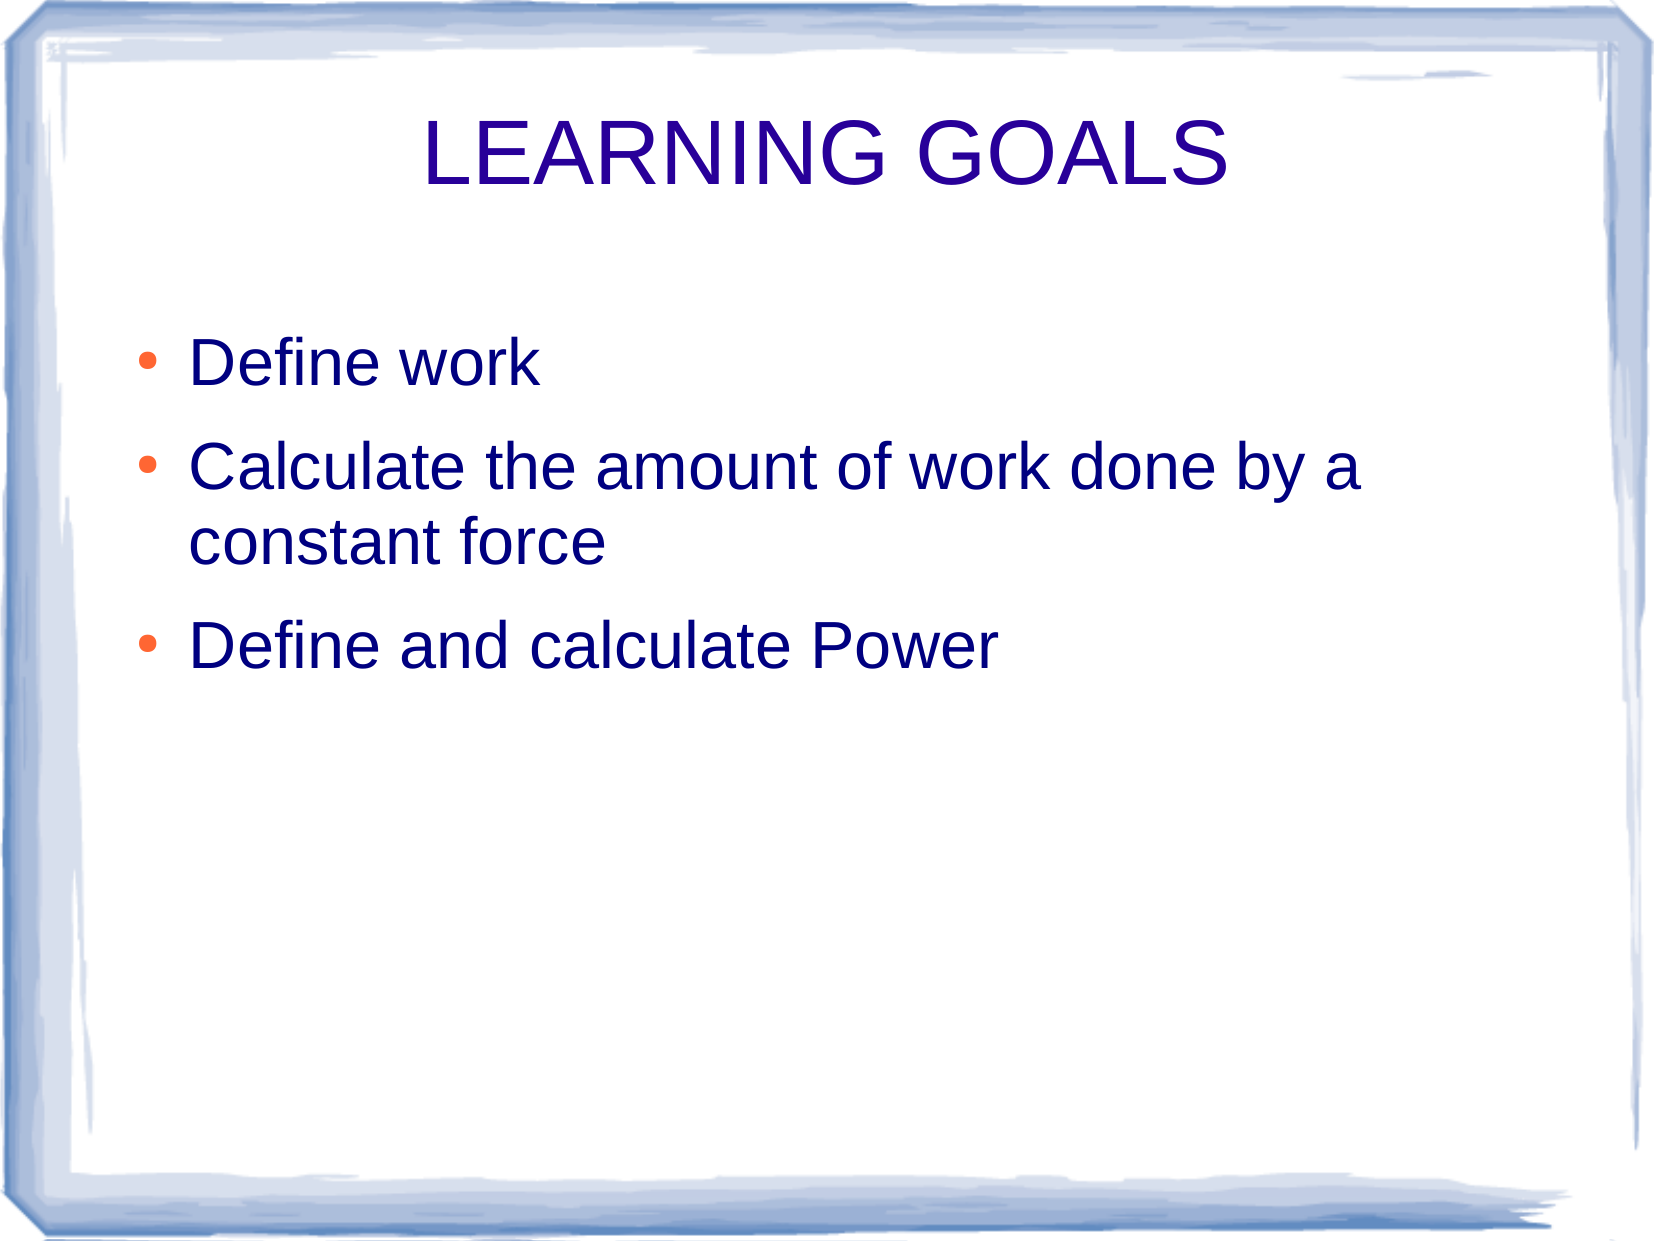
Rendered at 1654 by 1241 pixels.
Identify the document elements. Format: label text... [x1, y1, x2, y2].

picture [0, 0, 1654, 1241]
list Define work Calculate the amount of work done by a constant force Define and calculate Power [118, 324, 1571, 990]
title LEARNING GOALS [82, 56, 1571, 250]
